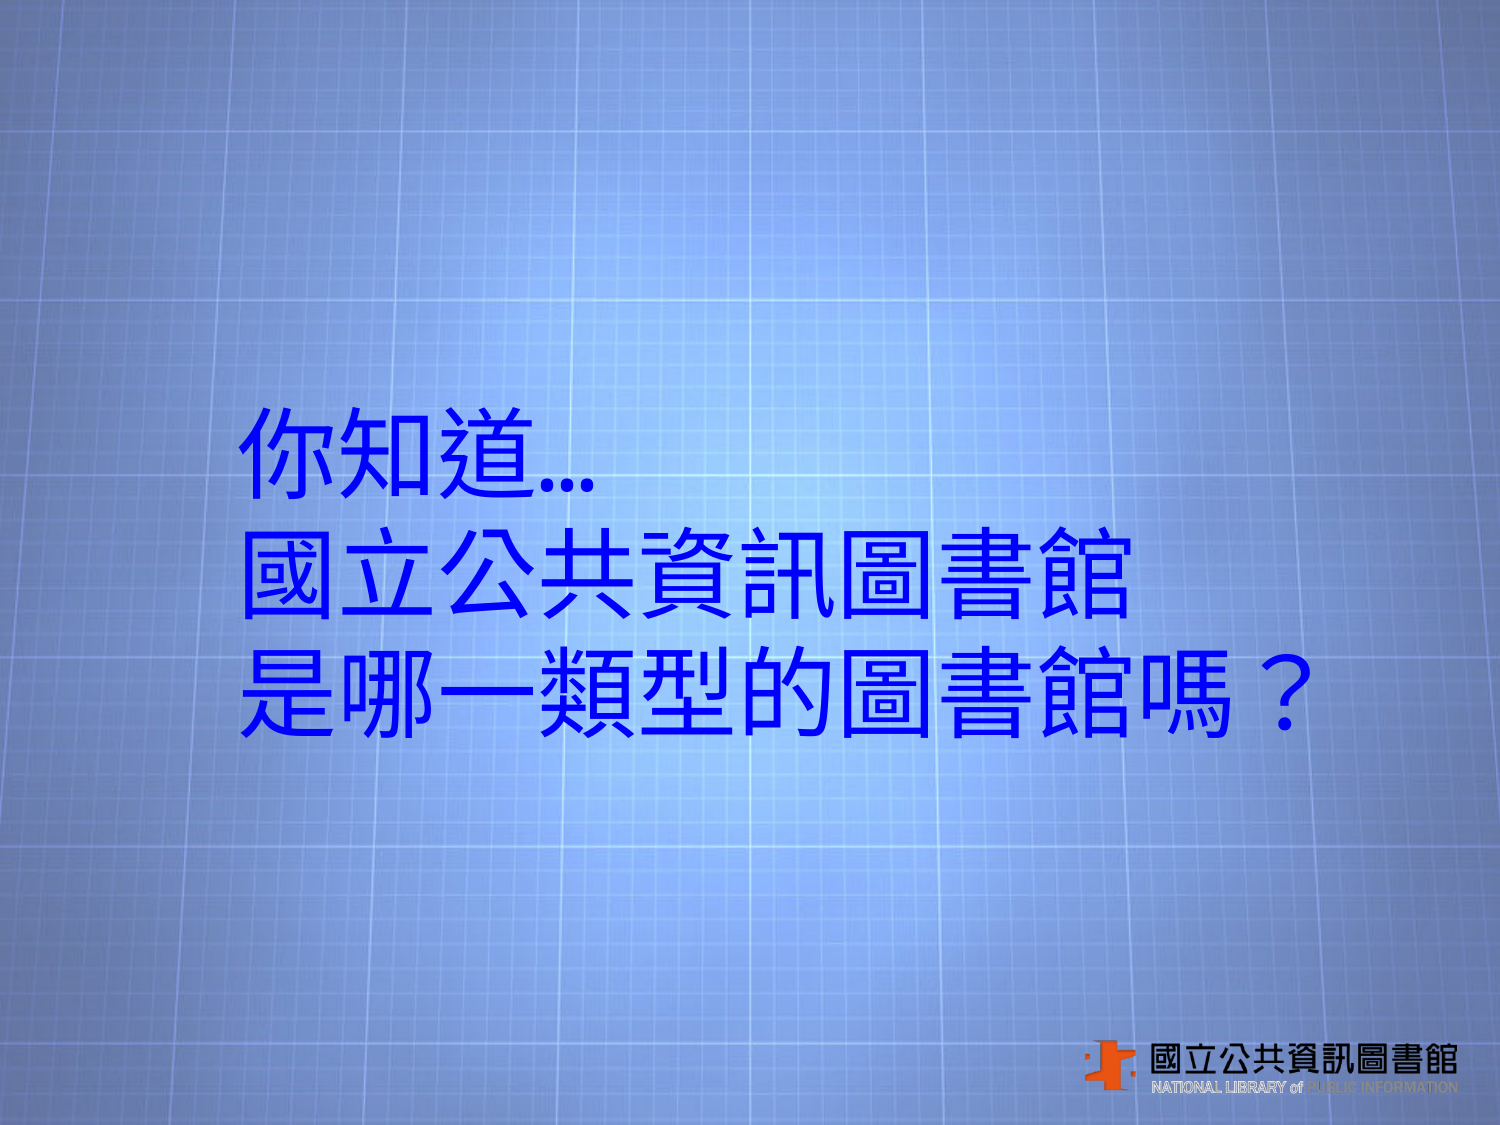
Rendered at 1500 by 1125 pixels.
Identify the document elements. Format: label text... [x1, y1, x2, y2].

text_box 你知道… 國立公共資訊圖書館 是哪一類型的圖書館嗎？ [154, 376, 1345, 766]
picture [0, 0, 1500, 1125]
